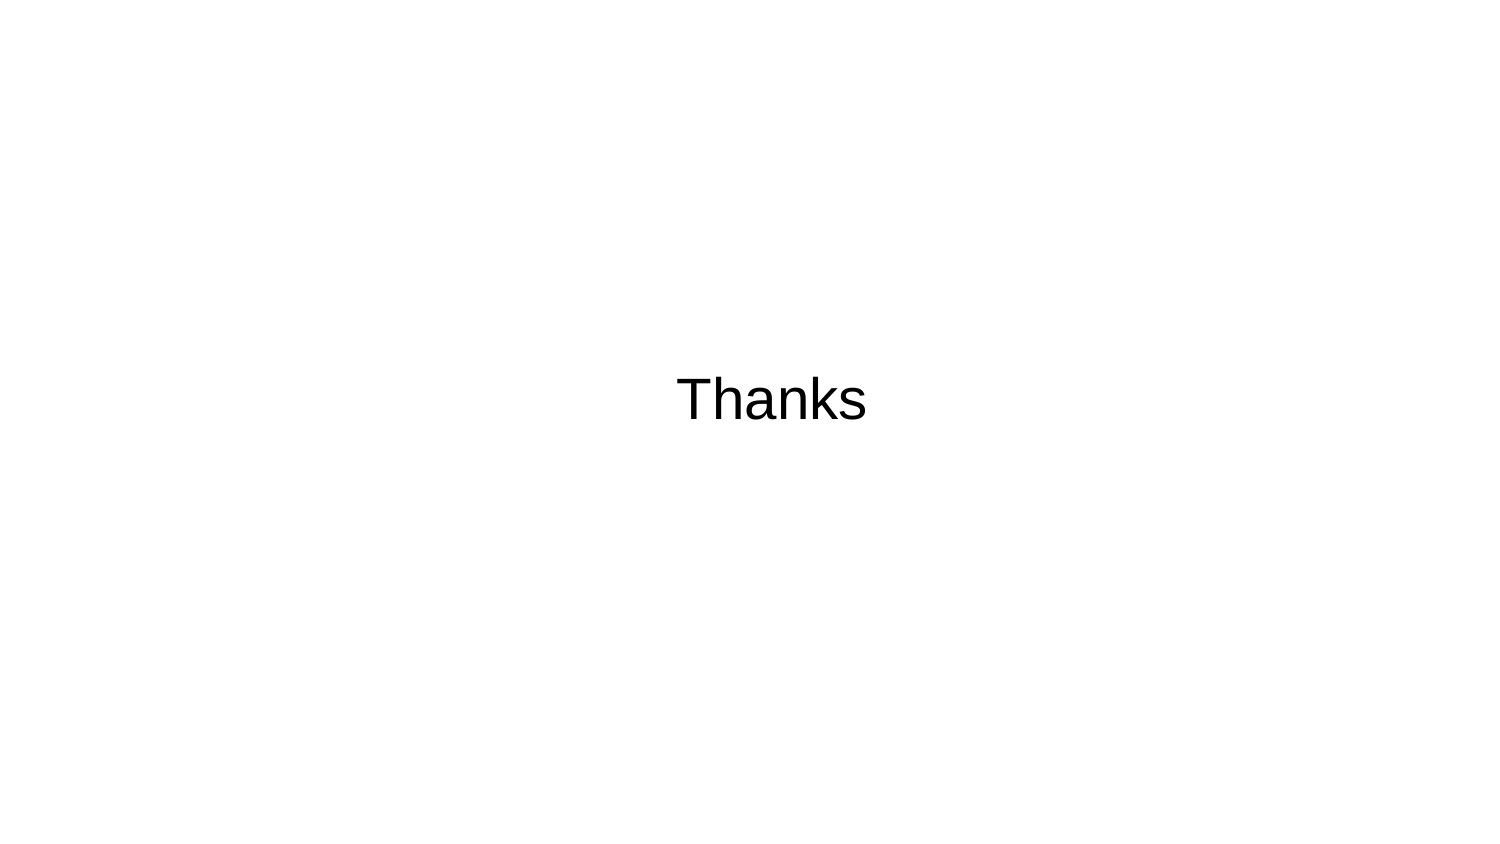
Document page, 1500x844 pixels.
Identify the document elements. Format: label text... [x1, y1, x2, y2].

text_box Thanks [73, 346, 1472, 441]
